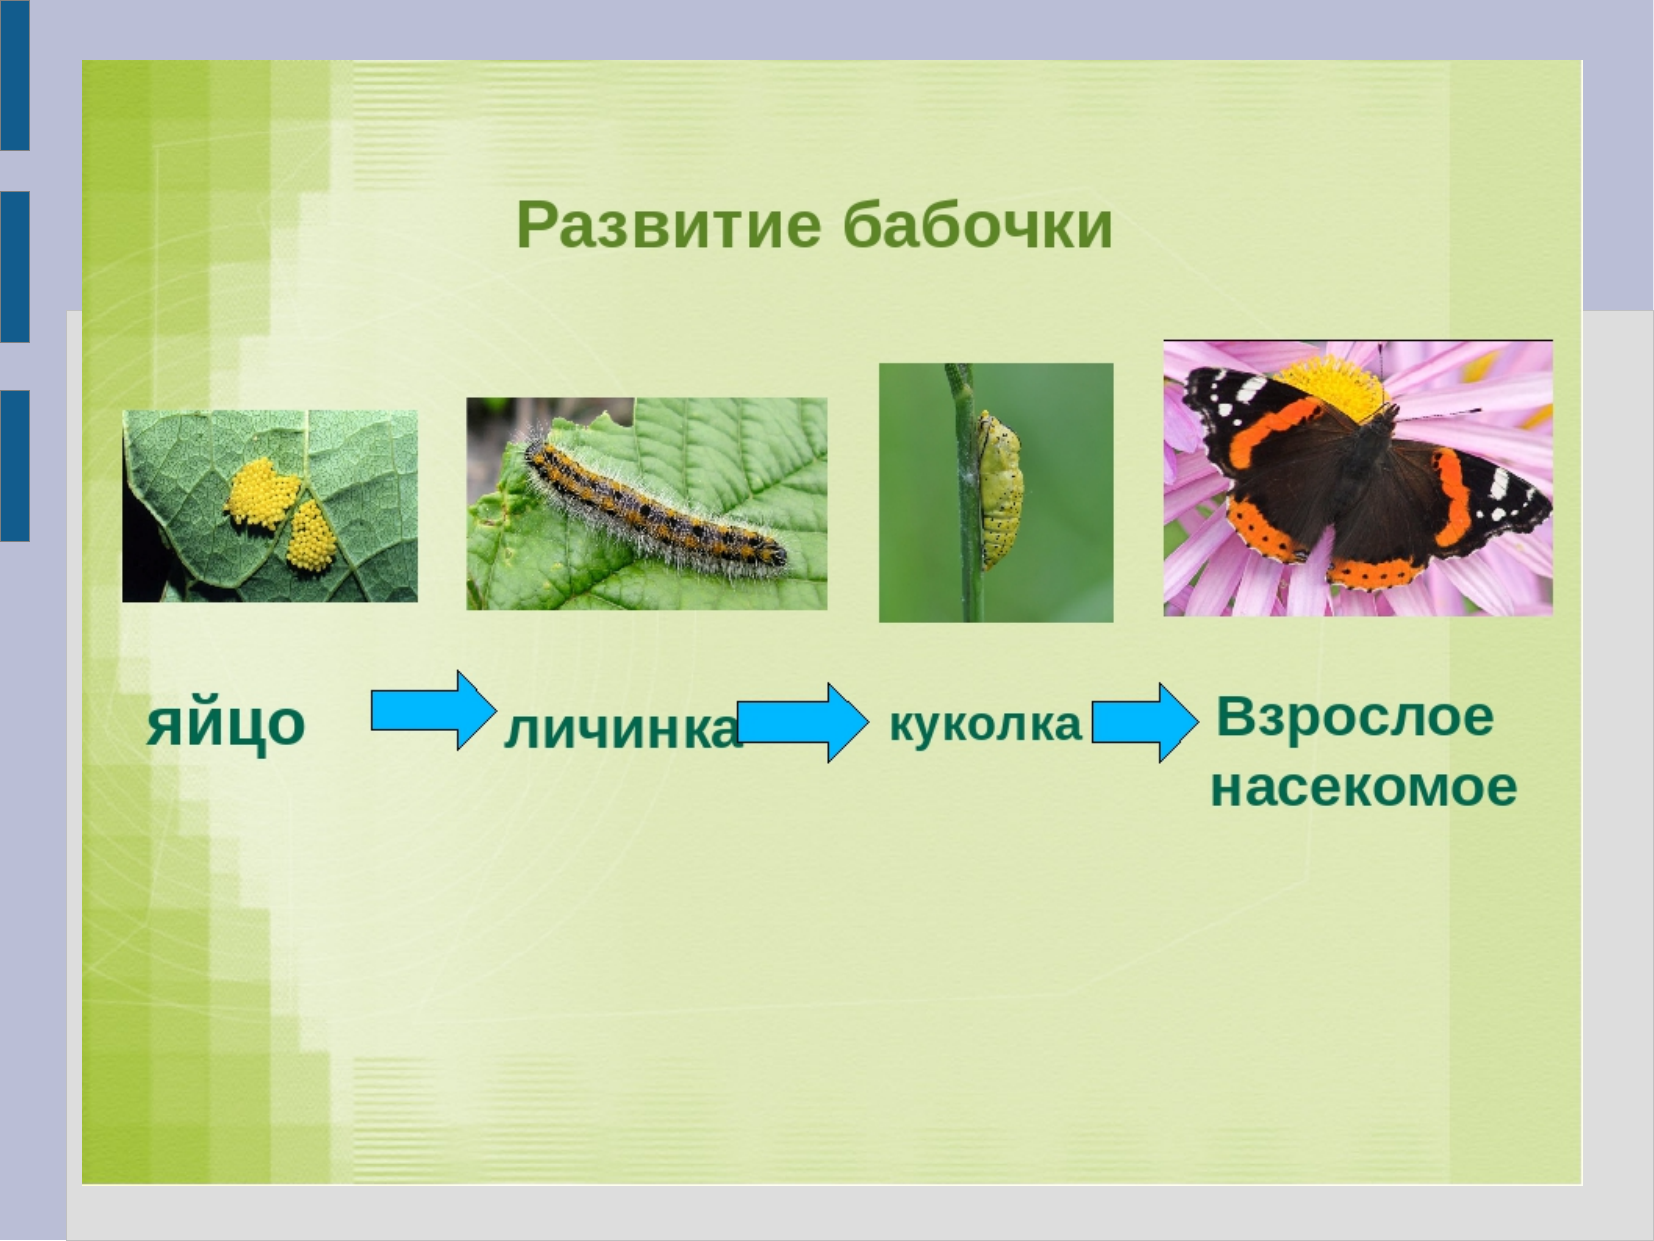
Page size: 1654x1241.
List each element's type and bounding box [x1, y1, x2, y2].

picture [82, 60, 1583, 1186]
